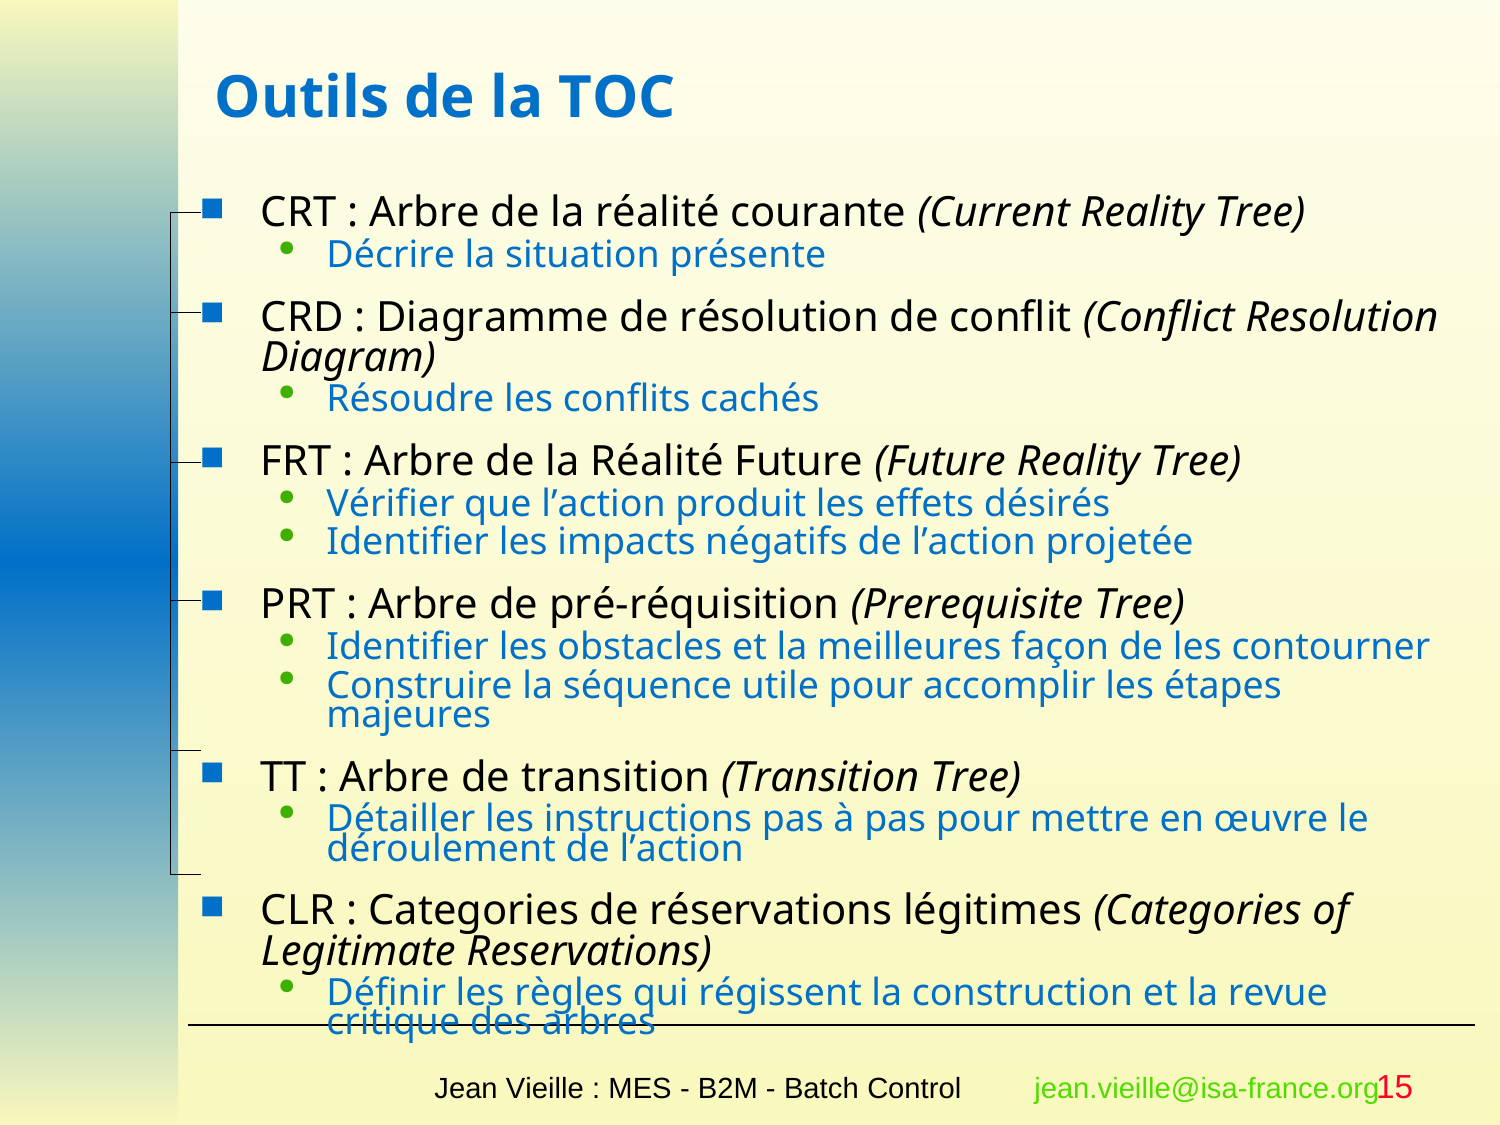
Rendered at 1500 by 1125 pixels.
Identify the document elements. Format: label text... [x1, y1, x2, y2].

list CRT : Arbre de la réalité courante (Current Reality Tree) Décrire la situation présente CRD : Diagramme de résolution de conflit (Conflict Resolution Diagram) Résoudre les conflits cachés FRT : Arbre de la Réalité Future (Future Reality Tree) Vérifier que l’action produit les effets désirés Identifier les impacts négatifs de l’action projetée PRT : Arbre de pré-réquisition (Prerequisite Tree) Identifier les obstacles et la meilleures façon de les contourner Construire la séquence utile pour accomplir les étapes majeures TT : Arbre de transition (Transition Tree) Détailler les instructions pas à pas pour mettre en œuvre le déroulement de l’action CLR : Categories de réservations légitimes (Categories of Legitimate Reservations) Définir les règles qui régissent la construction et la revue critique des arbres [189, 187, 1468, 1019]
title Outils de la TOC [199, 24, 1466, 163]
